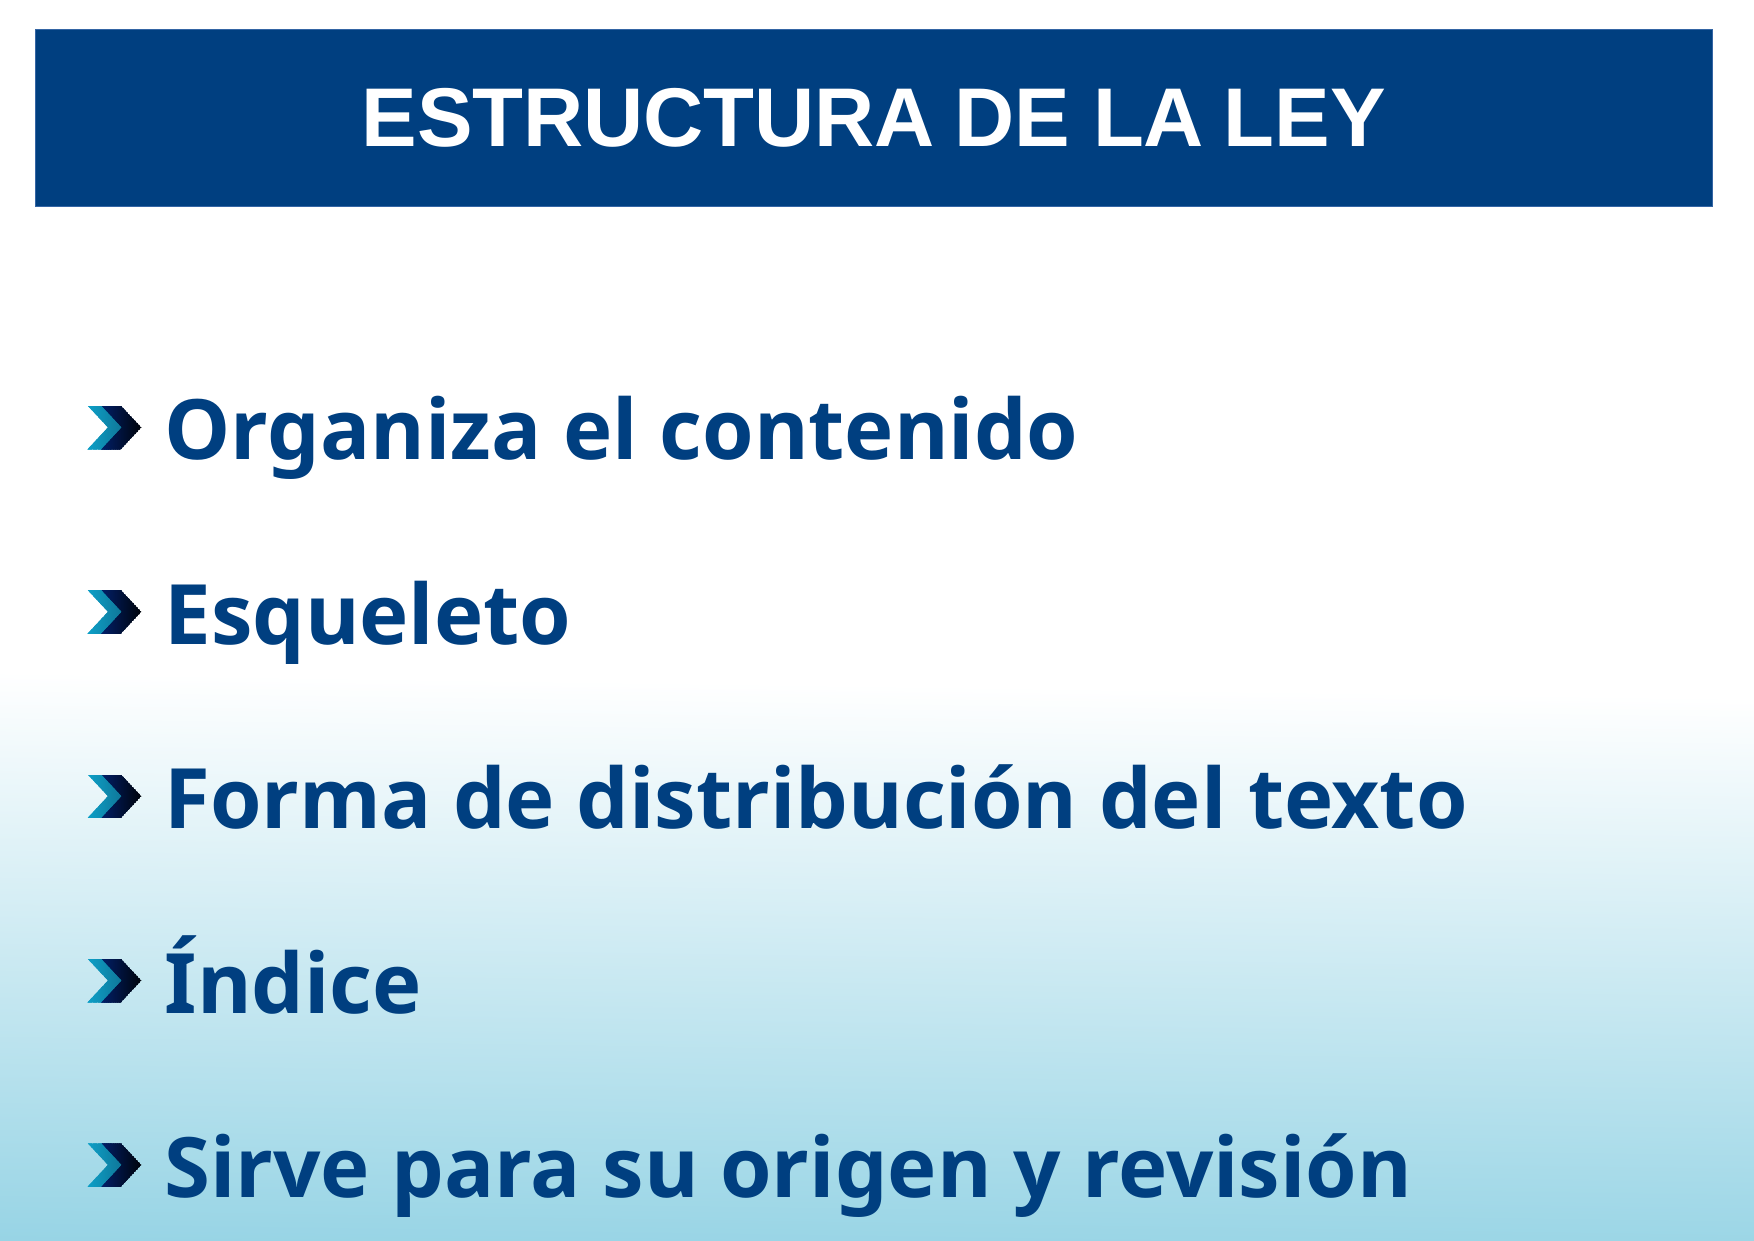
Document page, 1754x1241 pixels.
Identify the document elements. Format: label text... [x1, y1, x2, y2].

text_box ESTRUCTURA DE LA LEY [35, 29, 1713, 207]
text_box Organiza el contenido Esqueleto Forma de distribución del texto Índice Sirve para su origen y revisión [85, 257, 1669, 1188]
